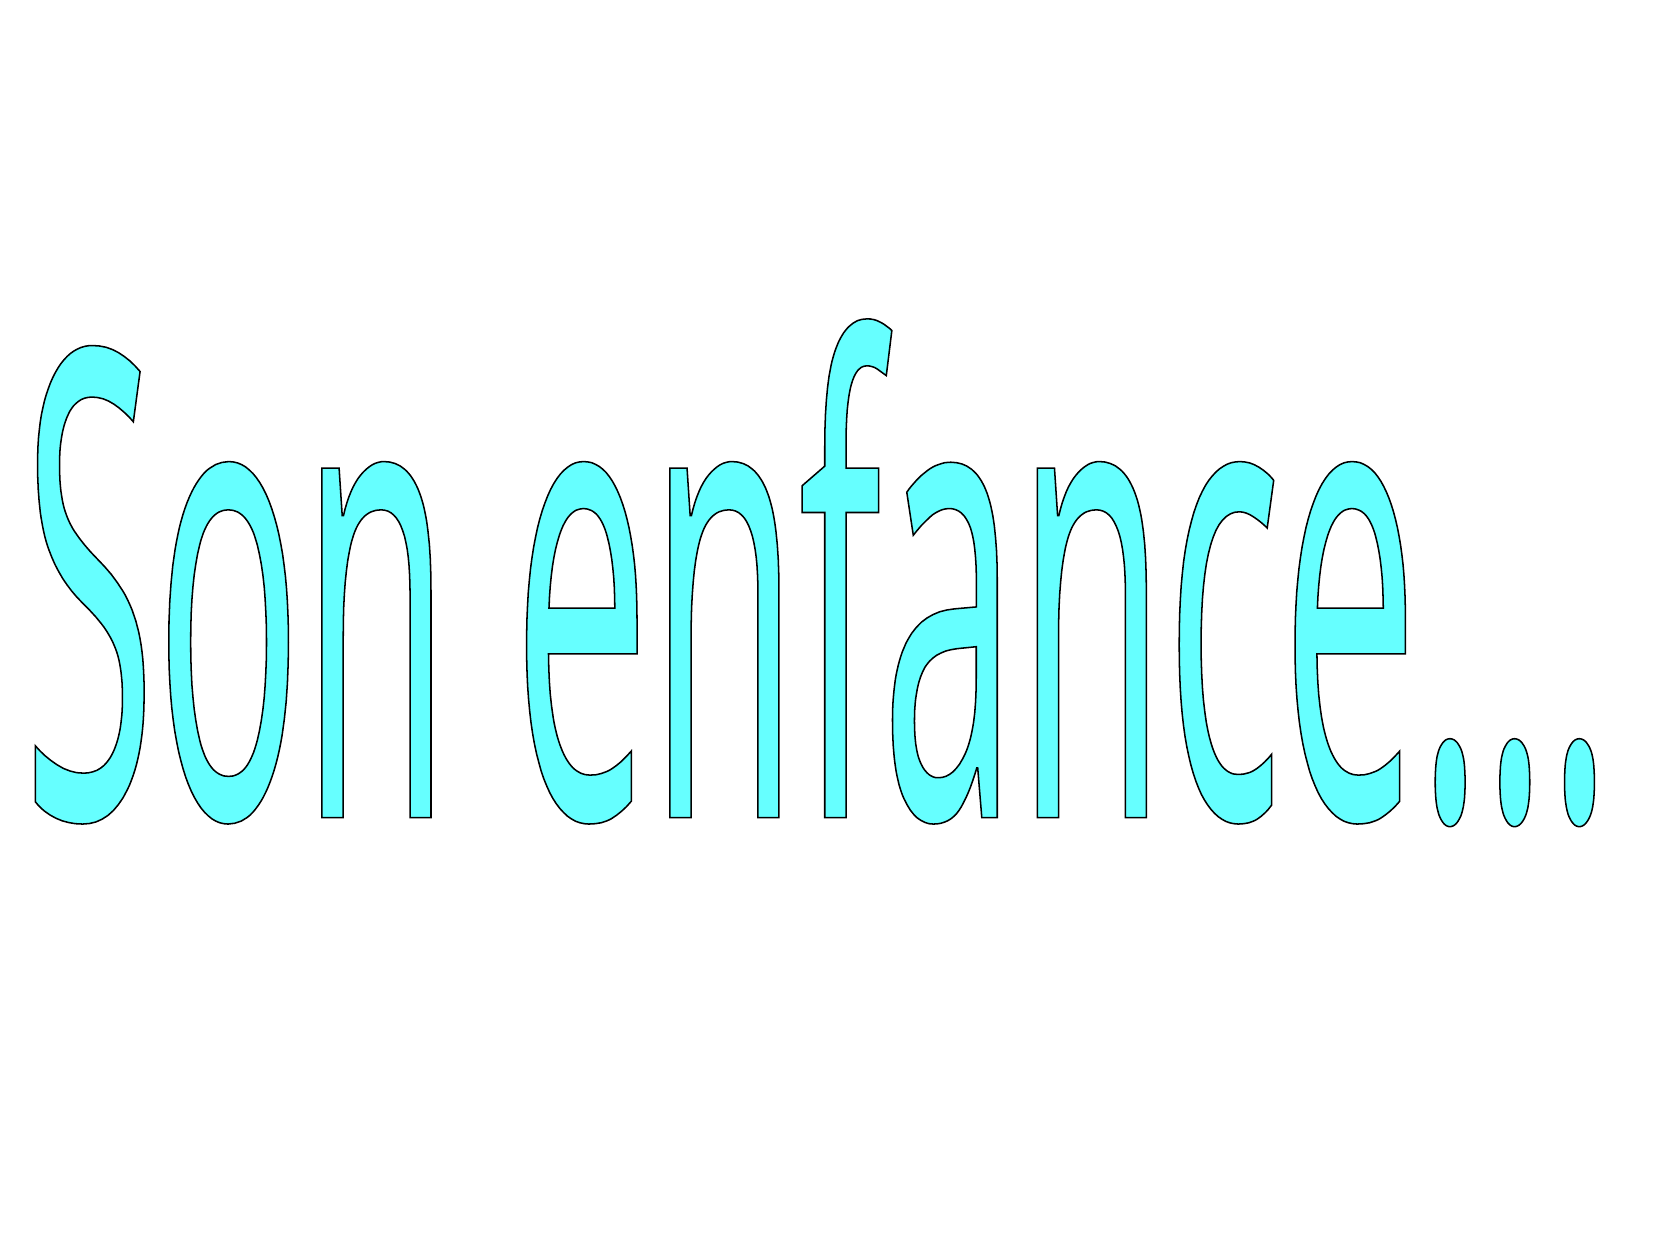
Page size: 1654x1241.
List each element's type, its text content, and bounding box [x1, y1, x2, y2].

text_box Son enfance... [526, 461, 638, 825]
text_box Son enfance... [35, 345, 145, 825]
text_box Son enfance... [1499, 738, 1530, 827]
text_box Son enfance... [168, 461, 289, 825]
text_box Son enfance... [1564, 738, 1595, 827]
text_box Son enfance... [892, 462, 998, 825]
text_box Son enfance... [802, 318, 892, 818]
text_box Son enfance... [1179, 461, 1274, 825]
text_box Son enfance... [669, 461, 779, 818]
text_box Son enfance... [1295, 461, 1406, 825]
text_box Son enfance... [1435, 738, 1466, 827]
text_box Son enfance... [1037, 461, 1147, 818]
text_box Son enfance... [321, 461, 431, 818]
